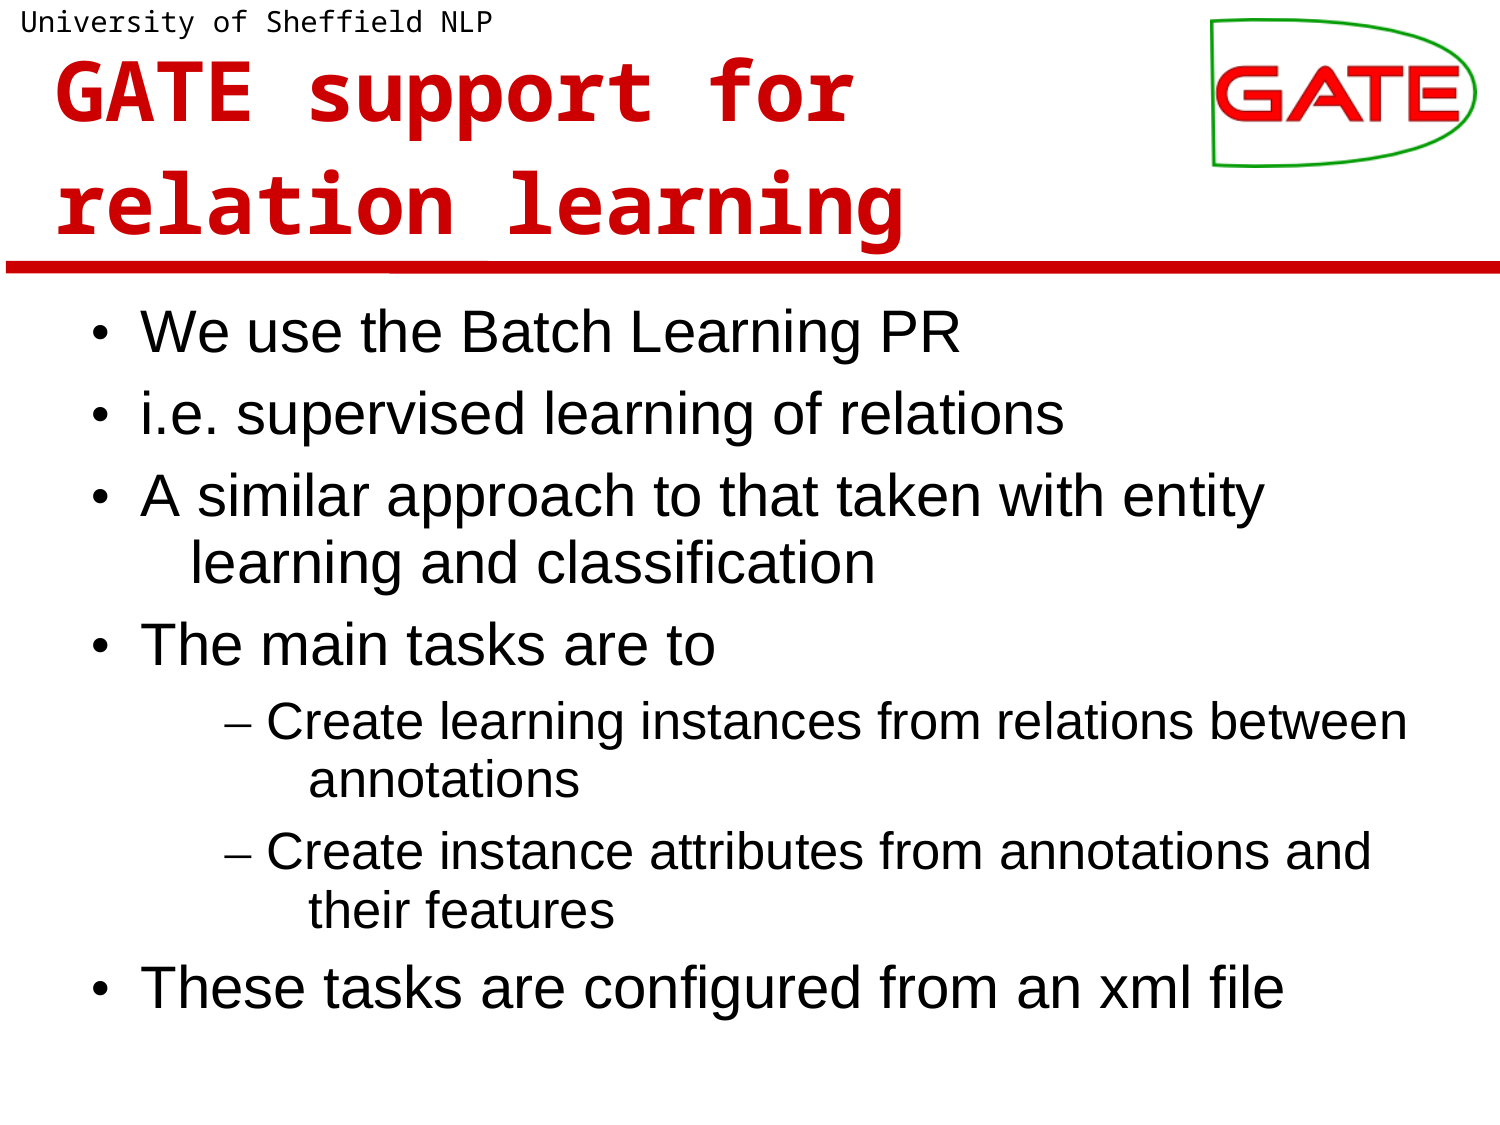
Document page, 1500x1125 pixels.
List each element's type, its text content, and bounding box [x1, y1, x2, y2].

title GATE support for relation learning [41, 37, 1391, 254]
picture [1210, 18, 1477, 168]
list We use the Batch Learning PR i.e. supervised learning of relations A similar approach to that taken with entity learning and classification The main tasks are to Create learning instances from relations between annotations Create instance attributes from annotations and their features These tasks are configured from an xml file [74, 290, 1425, 1034]
